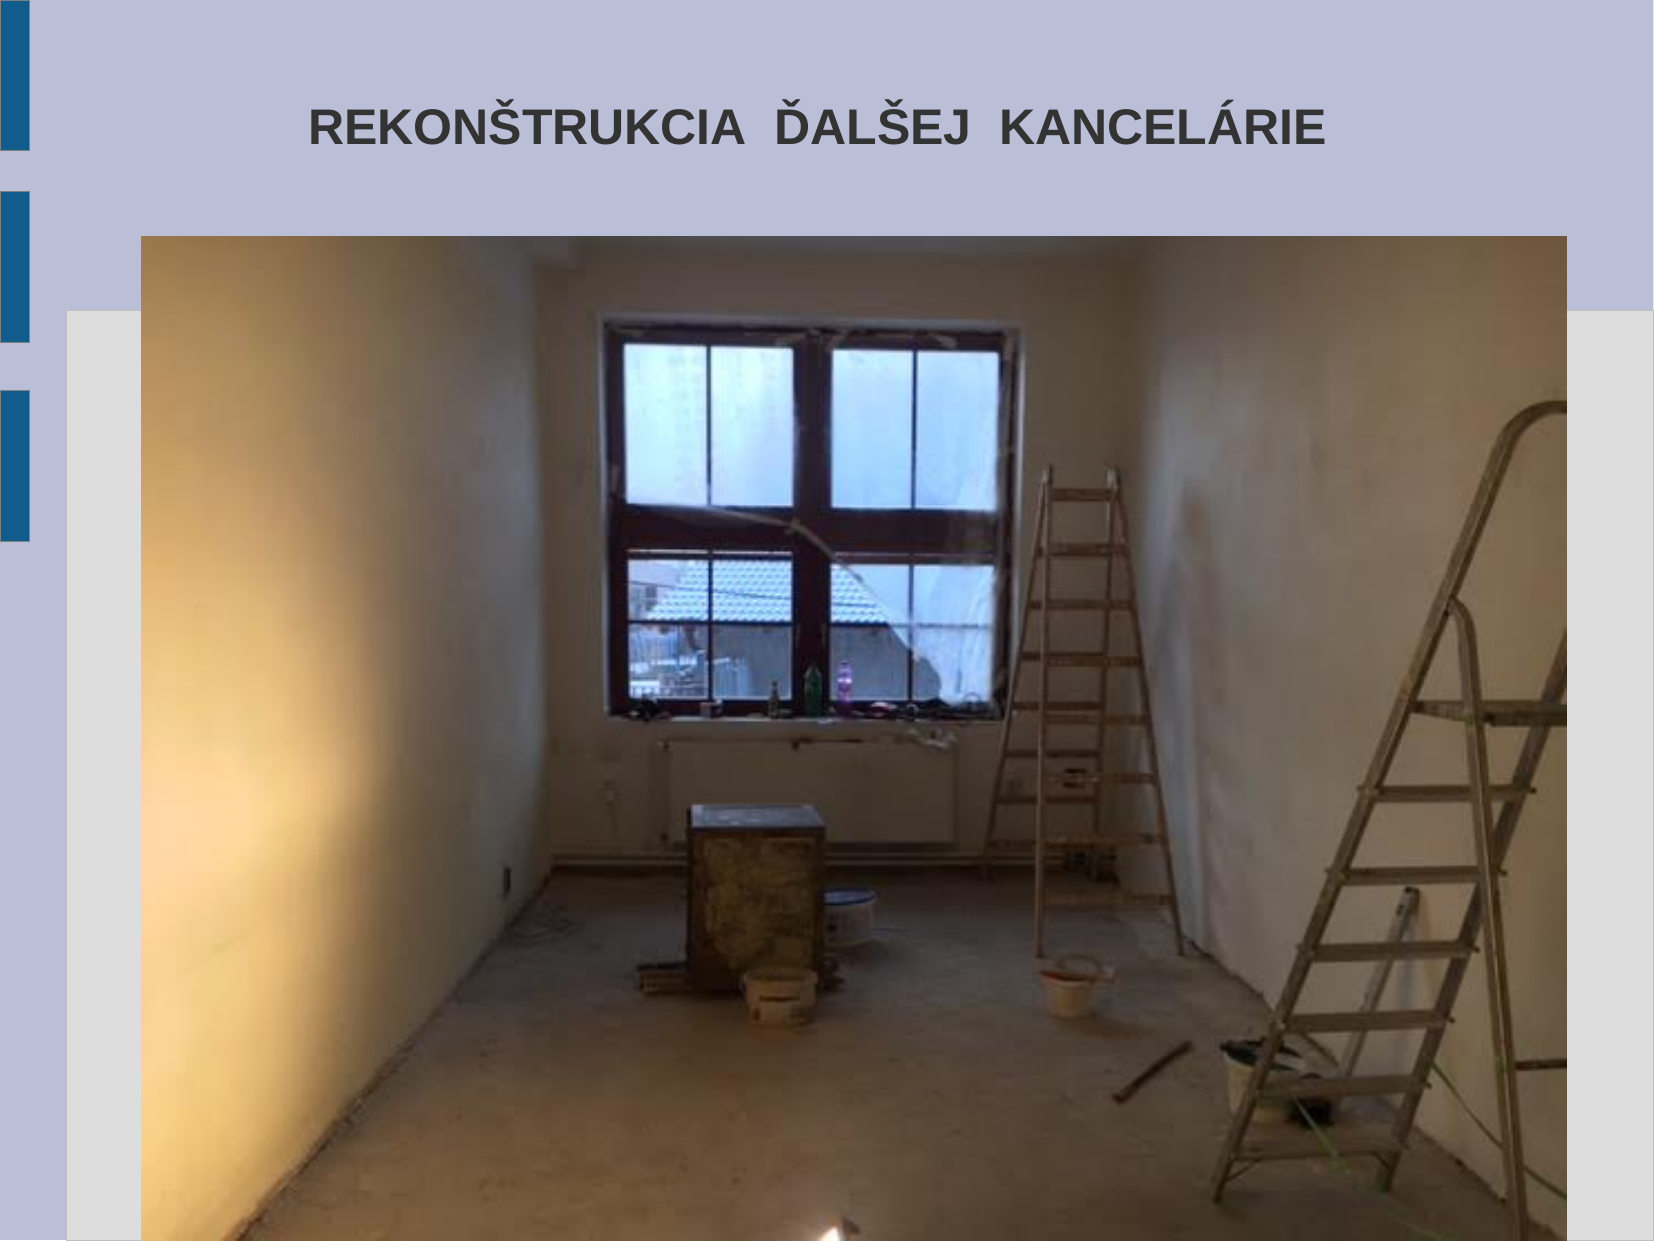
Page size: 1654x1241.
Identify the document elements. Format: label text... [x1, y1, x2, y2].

picture [141, 236, 1567, 1241]
title REKONŠTRUKCIA ĎALŠEJ KANCELÁRIE [111, 23, 1524, 231]
